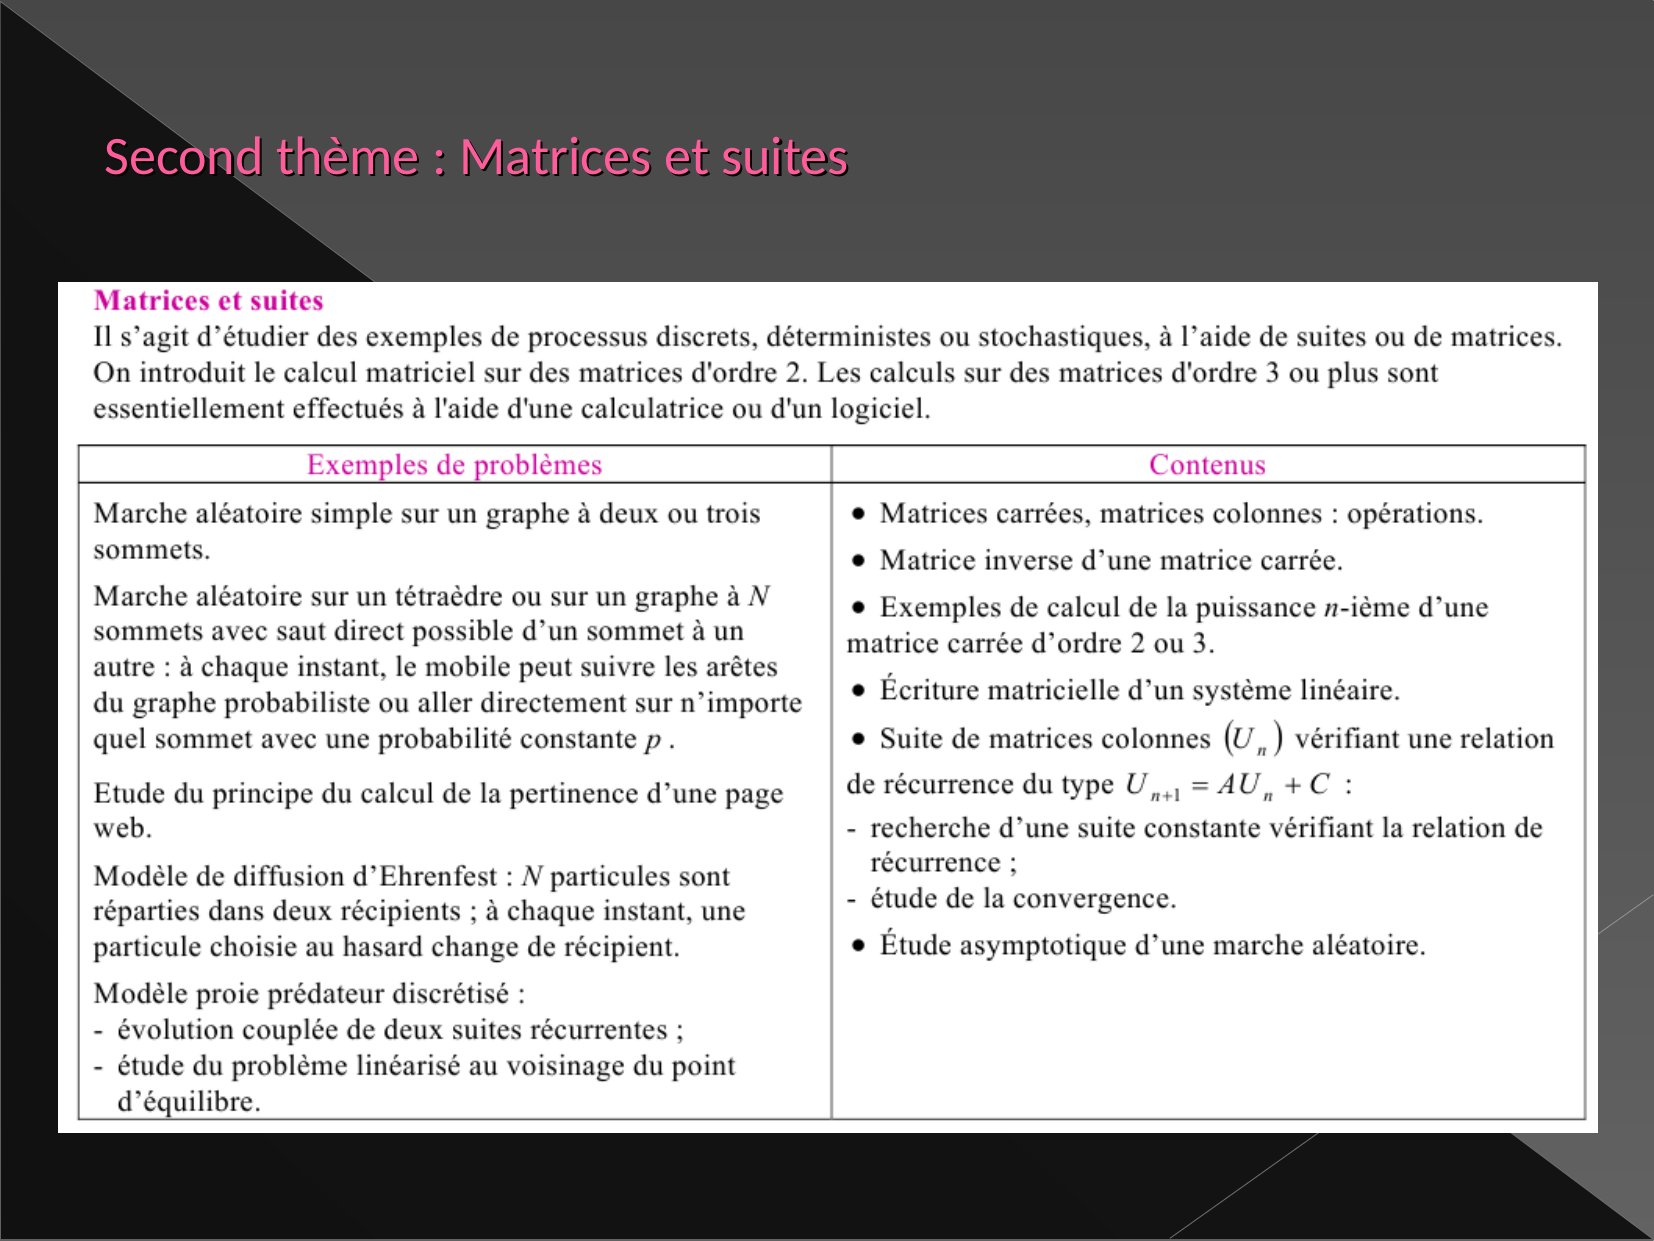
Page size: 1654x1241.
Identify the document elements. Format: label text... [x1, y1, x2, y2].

picture [58, 282, 1598, 1133]
title Second thème : Matrices et suites [0, 49, 1489, 257]
